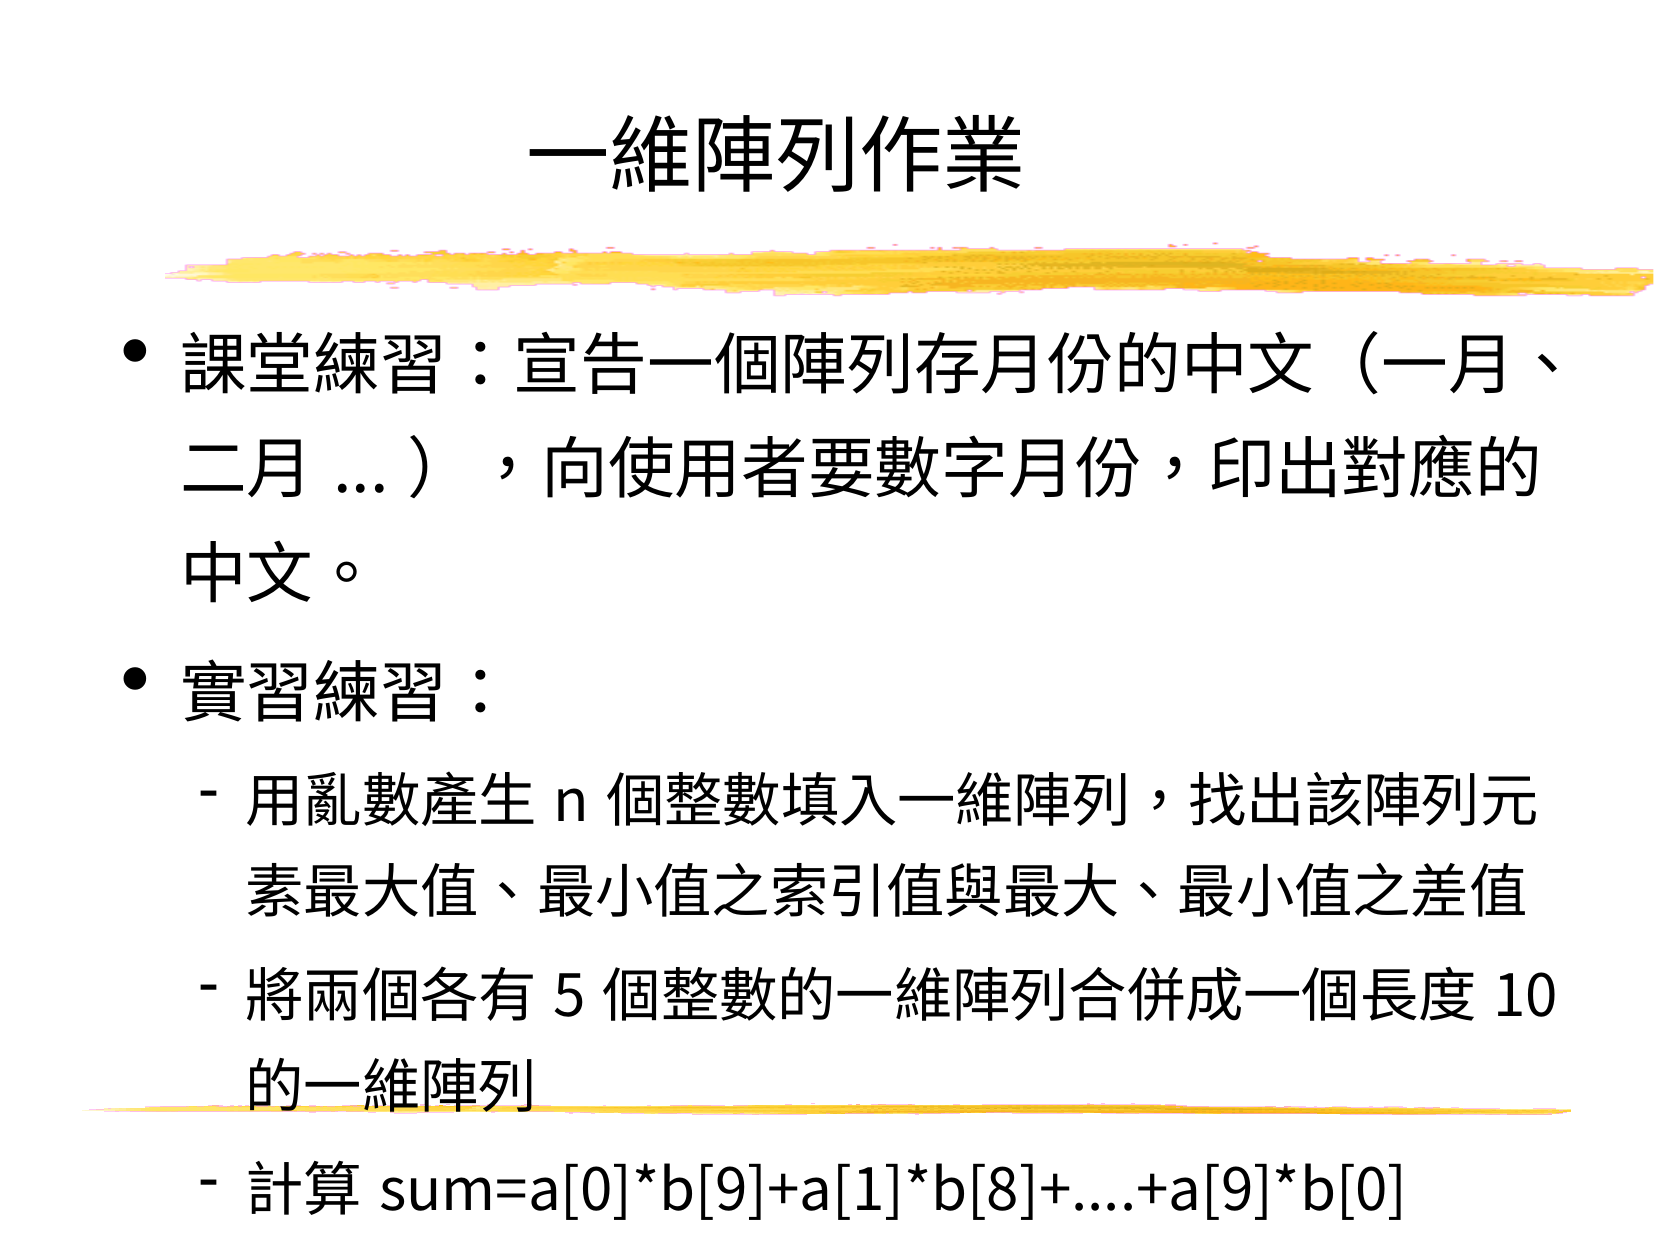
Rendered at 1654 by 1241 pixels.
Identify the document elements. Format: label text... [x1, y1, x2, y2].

picture [165, 237, 1654, 308]
title 一維陣列作業 [73, 39, 1479, 249]
picture [82, 1102, 1571, 1117]
list 課堂練習：宣告一個陣列存月份的中文（一月、二月...），向使用者要數字月份，印出對應的中文。 實習練習： 用亂數產生n個整數填入一維陣列，找出該陣列元素最大值、最小值之索引值與最大、最小值之差值 將兩個各有5個整數的一維陣列合併成一個長度10的一維陣列 計算sum=a[0]*b[9]+a[1]*b[8]+....+a[9]*b[0] a[]={4,-5,3,5,9,-3,2,8,7,-4} b[]={8,4,3,-3,0,9,1,3,2,9} [124, 302, 1572, 1116]
